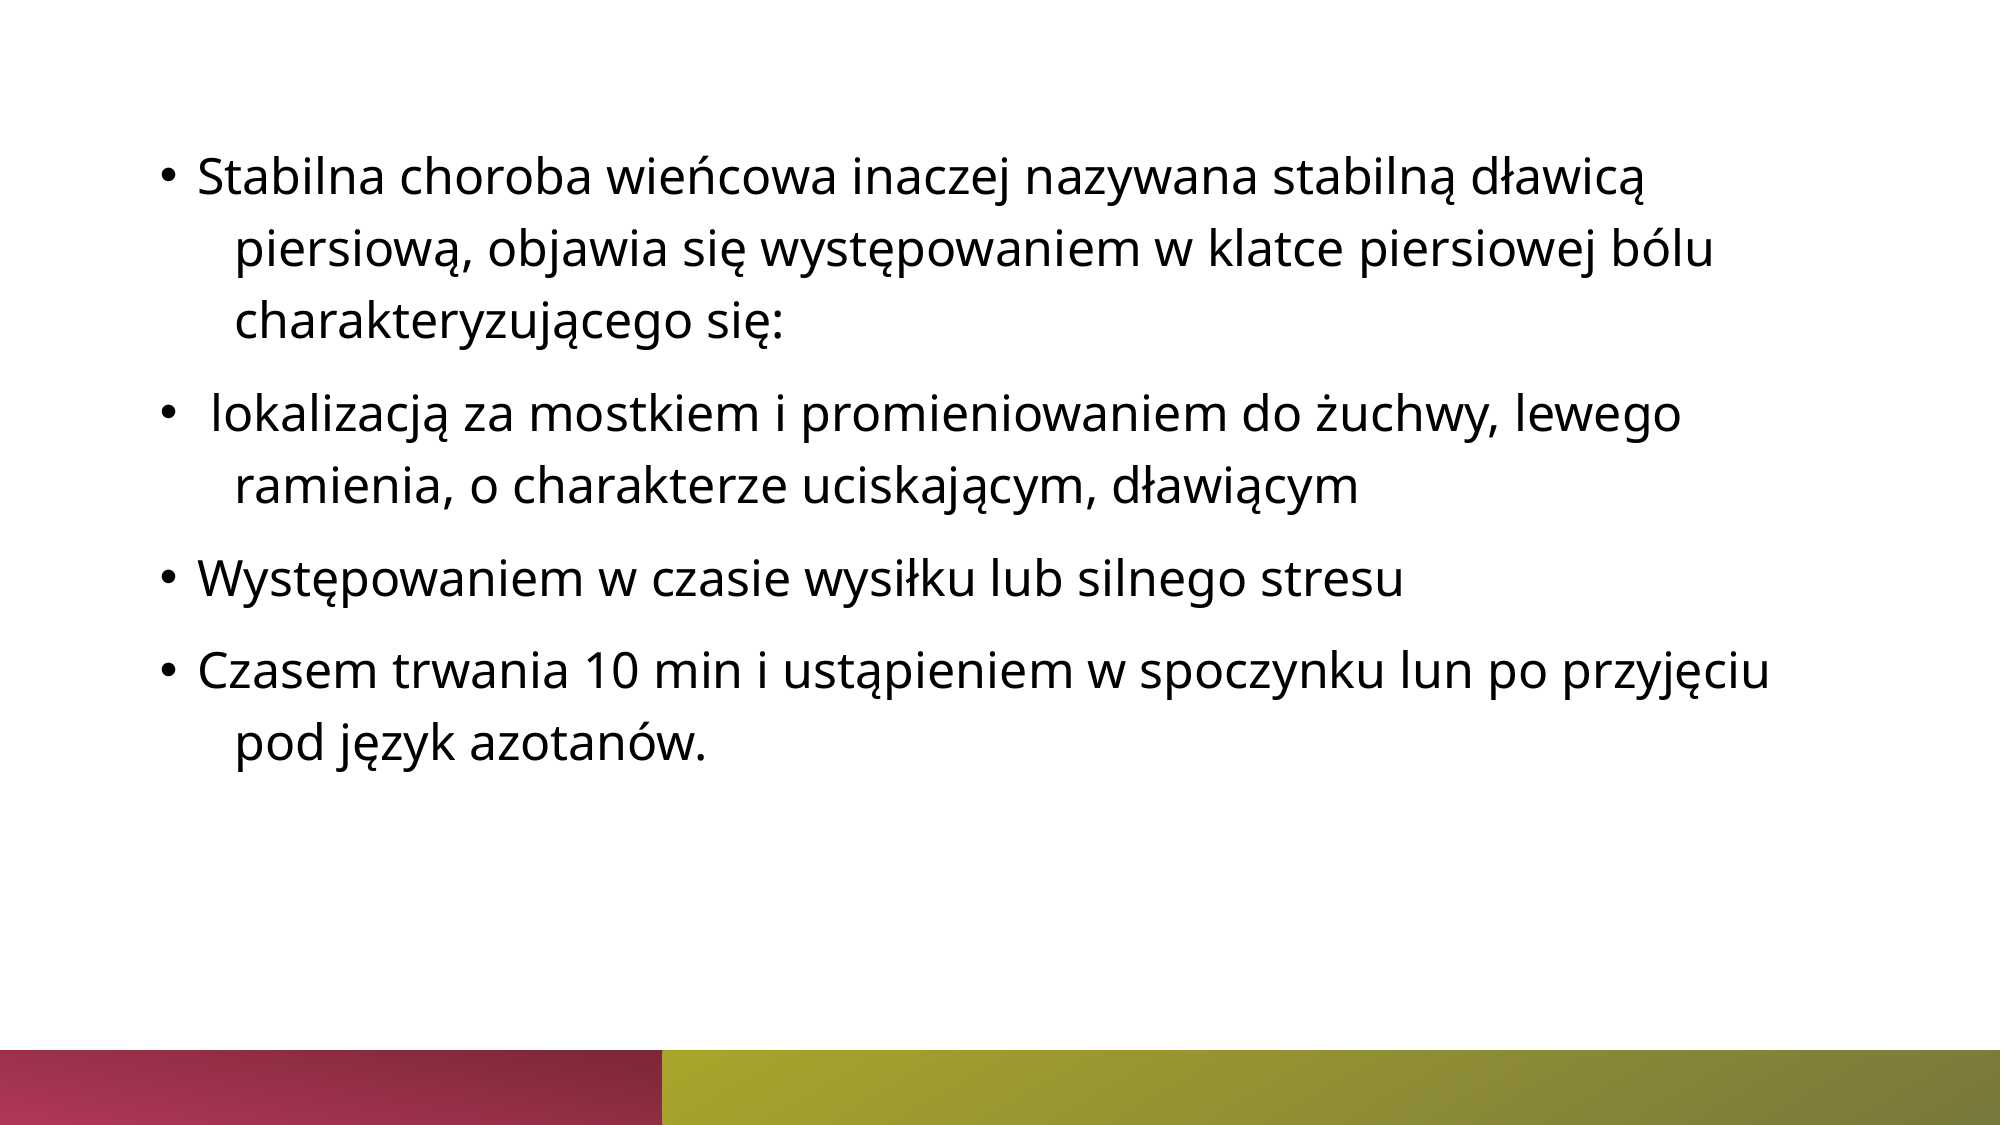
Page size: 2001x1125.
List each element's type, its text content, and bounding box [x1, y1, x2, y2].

list Stabilna choroba wieńcowa inaczej nazywana stabilną dławicą piersiową, objawia się występowaniem w klatce piersiowej bólu charakteryzującego się: lokalizacją za mostkiem i promieniowaniem do żuchwy, lewego ramienia, o charakterze uciskającym, dławiącym Występowaniem w czasie wysiłku lub silnego stresu Czasem trwania 10 min i ustąpieniem w spoczynku lun po przyjęciu pod język azotanów. [159, 132, 1840, 782]
